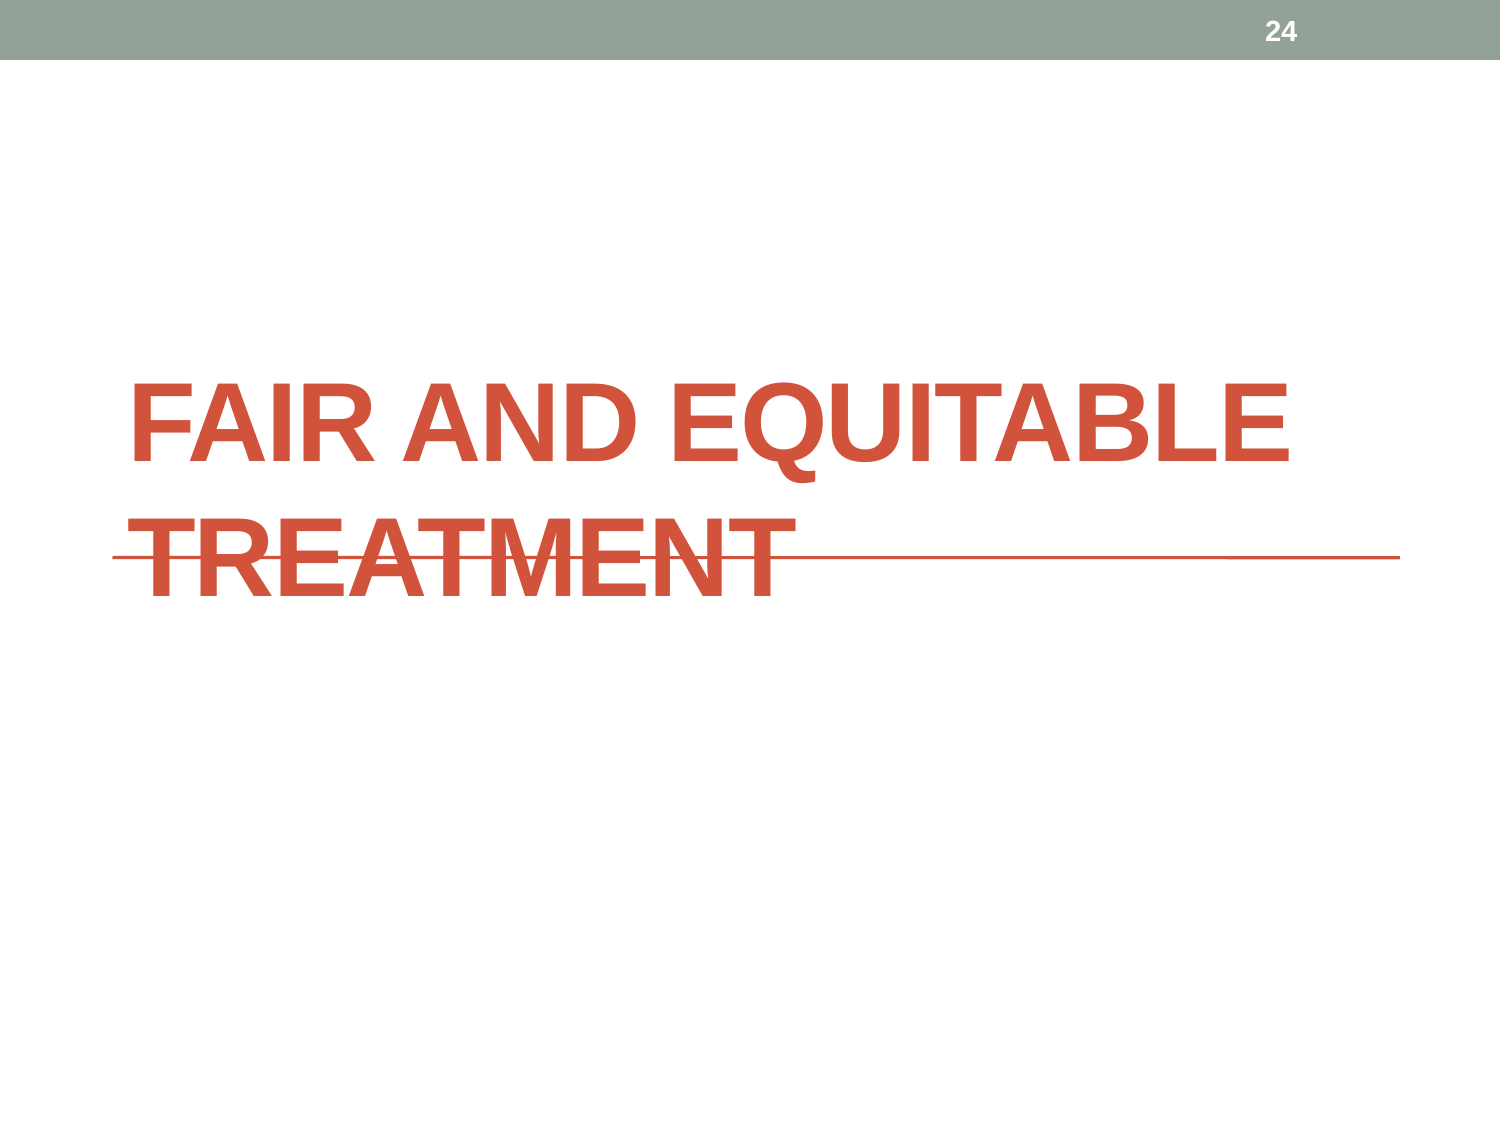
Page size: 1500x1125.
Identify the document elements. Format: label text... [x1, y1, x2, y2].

title Fair and equitable treatment [112, 385, 1388, 627]
slide_number <編號> [1250, 3, 1425, 57]
